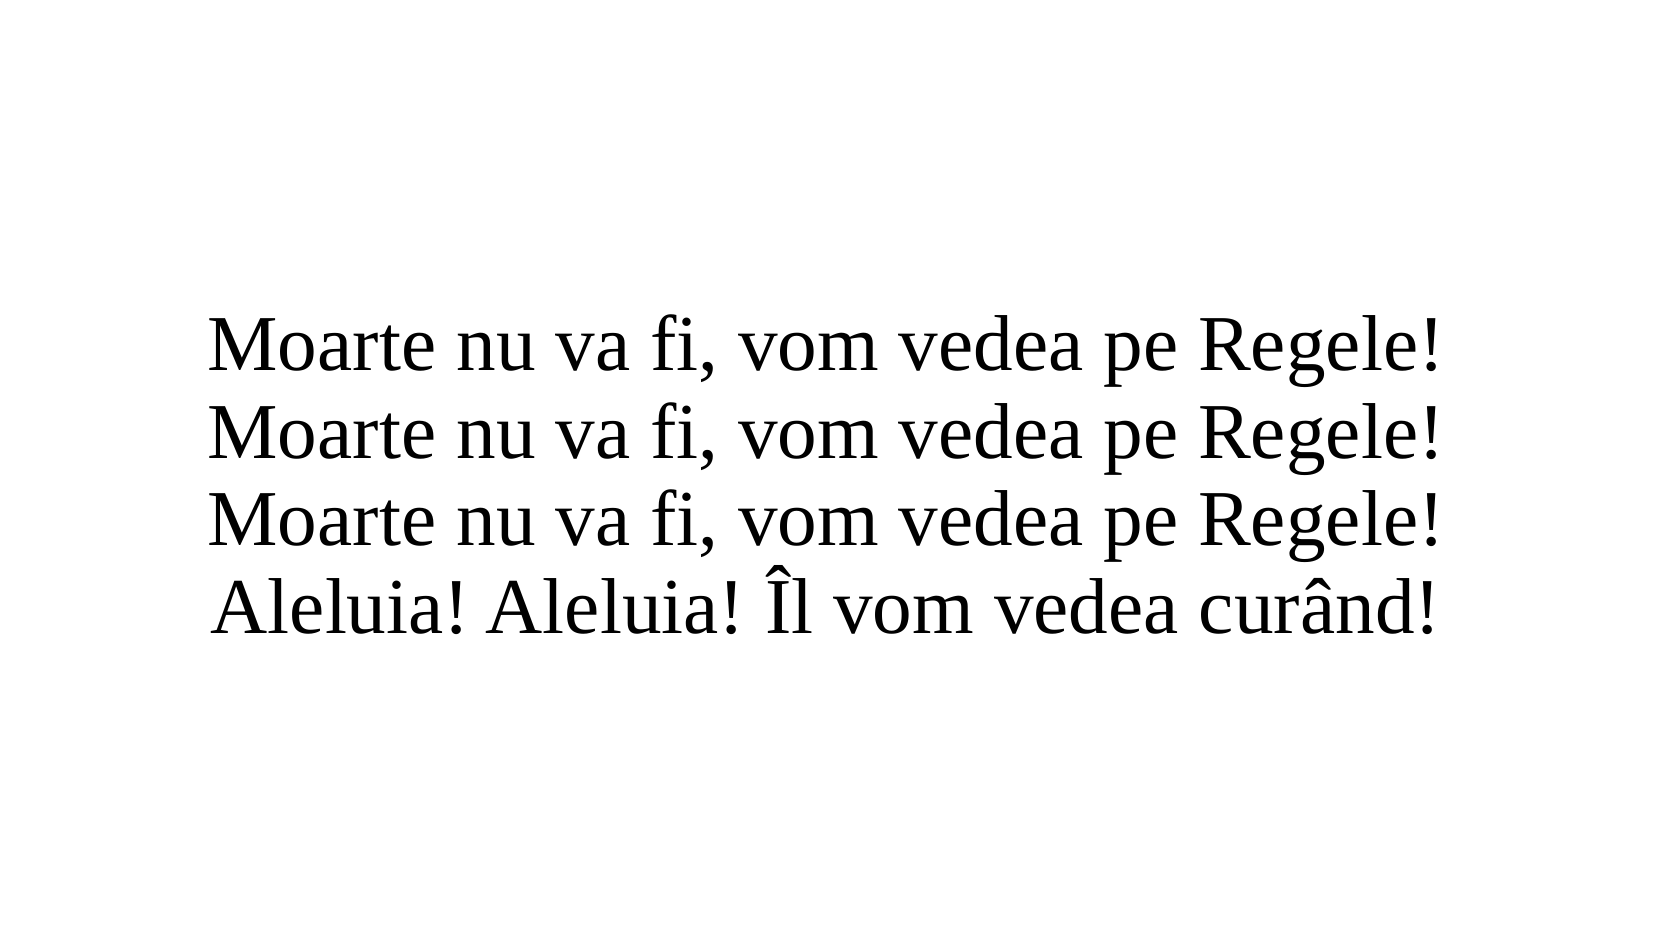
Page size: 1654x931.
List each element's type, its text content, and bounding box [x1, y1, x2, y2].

subtitle Moarte nu va fi, vom vedea pe Regele! Moarte nu va fi, vom vedea pe Regele! Moarte nu va fi, vom vedea pe Regele! Aleluia! Aleluia! Îl vom vedea curând! [165, 205, 1489, 745]
